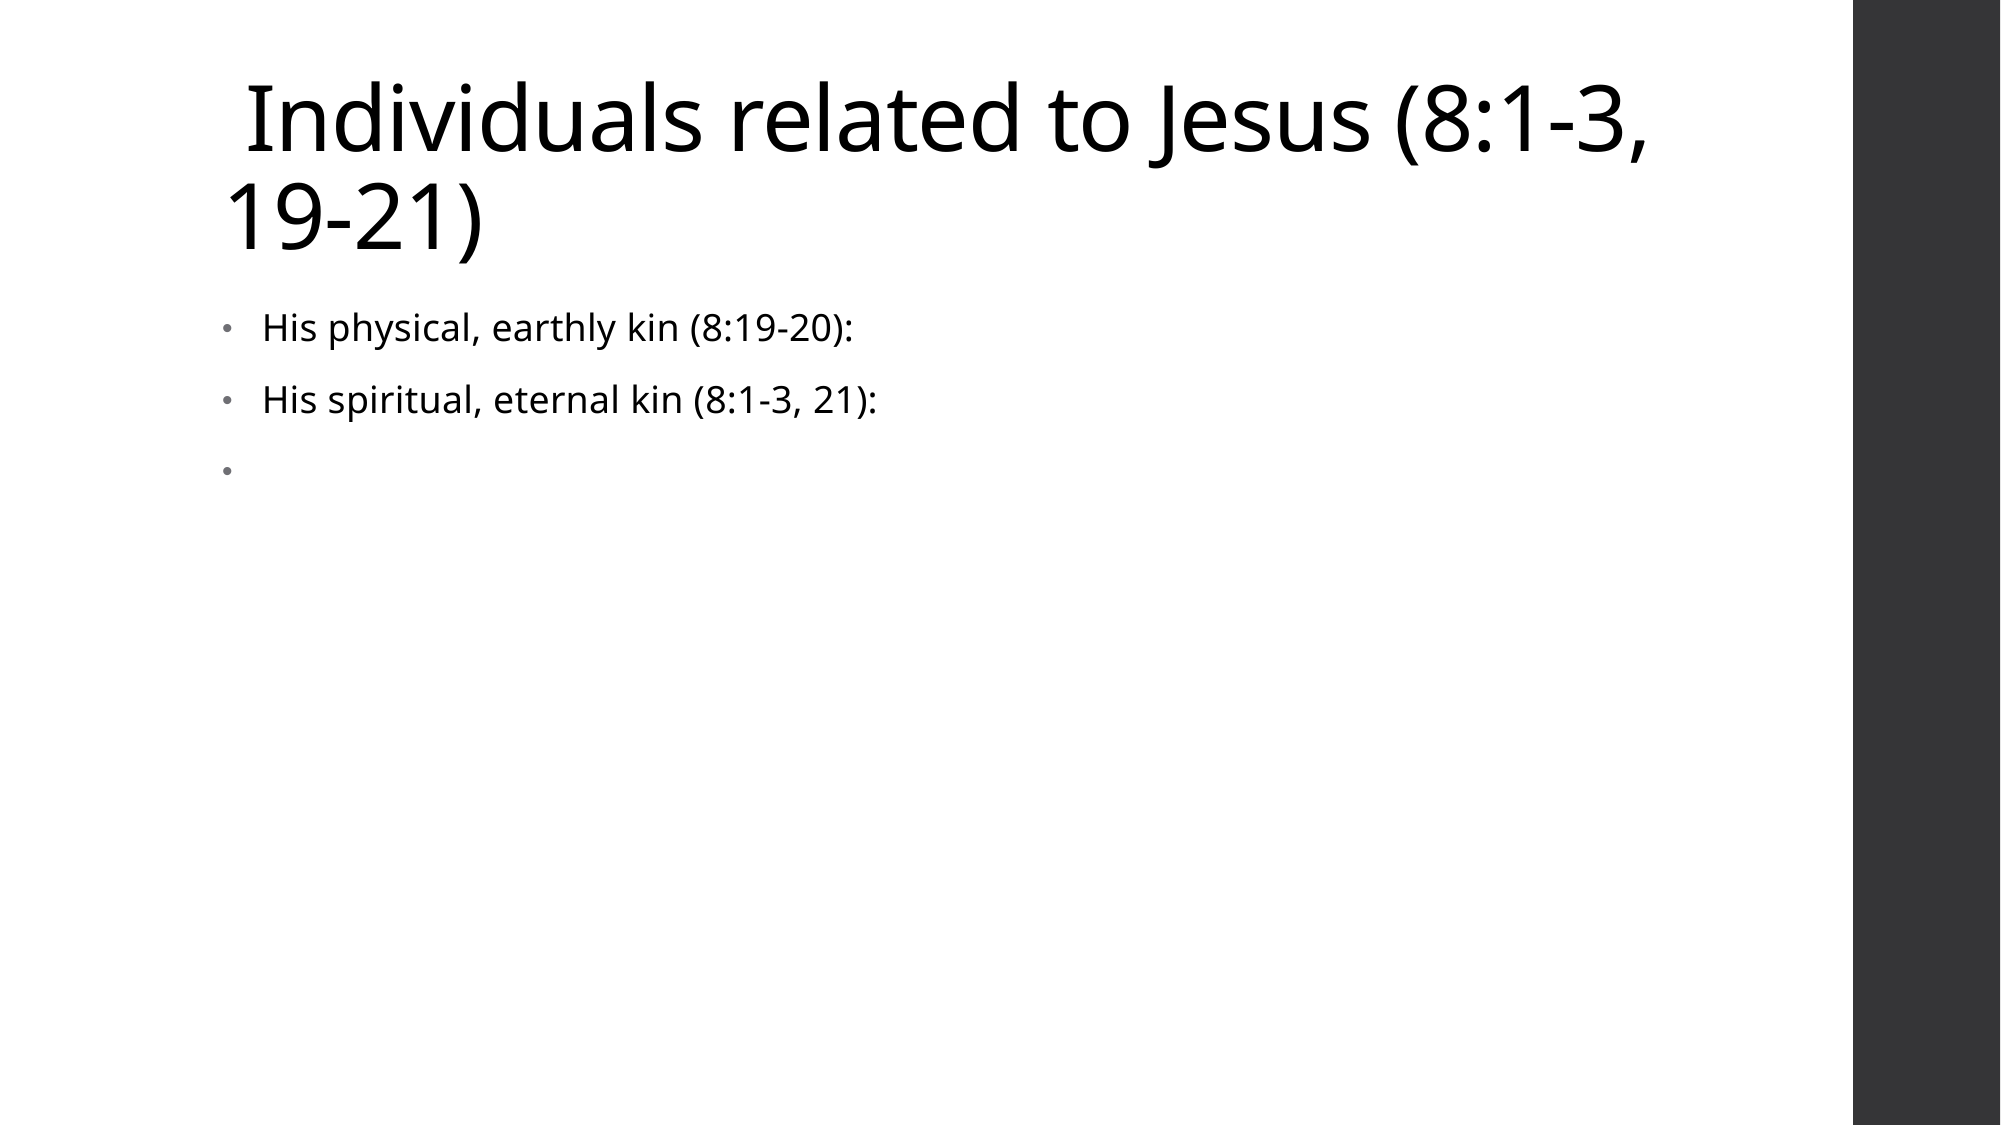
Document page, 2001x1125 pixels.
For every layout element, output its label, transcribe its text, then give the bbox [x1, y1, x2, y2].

list His physical, earthly kin (8:19-20): His spiritual, eternal kin (8:1-3, 21): [206, 299, 1617, 1014]
title Individuals related to Jesus (8:1-3, 19-21) [206, 60, 1797, 278]
